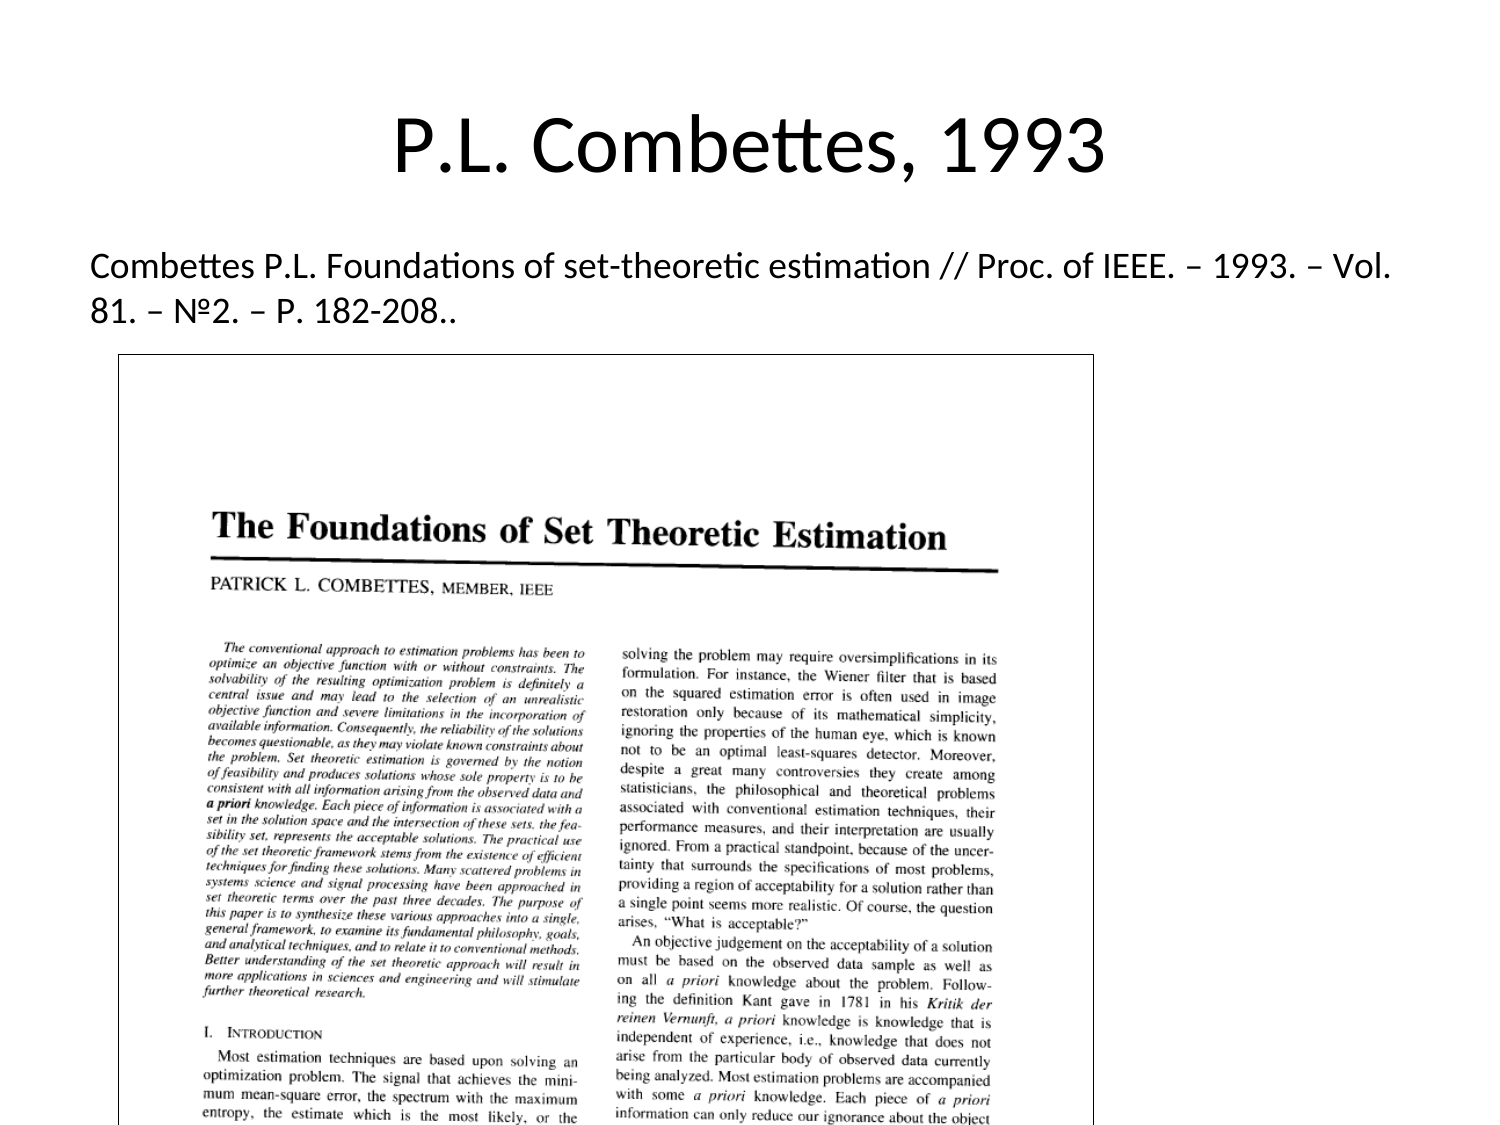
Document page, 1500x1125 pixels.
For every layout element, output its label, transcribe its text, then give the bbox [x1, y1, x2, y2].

text_box P.L. Combettes, 1993 [0, 45, 1500, 233]
text_box Combettes P.L. Foundations of set-theoretic estimation // Proc. of IEEE. – 1993. – Vol. 81. – №2. – P. 182-208.. [75, 233, 1426, 976]
picture [118, 354, 1093, 1125]
